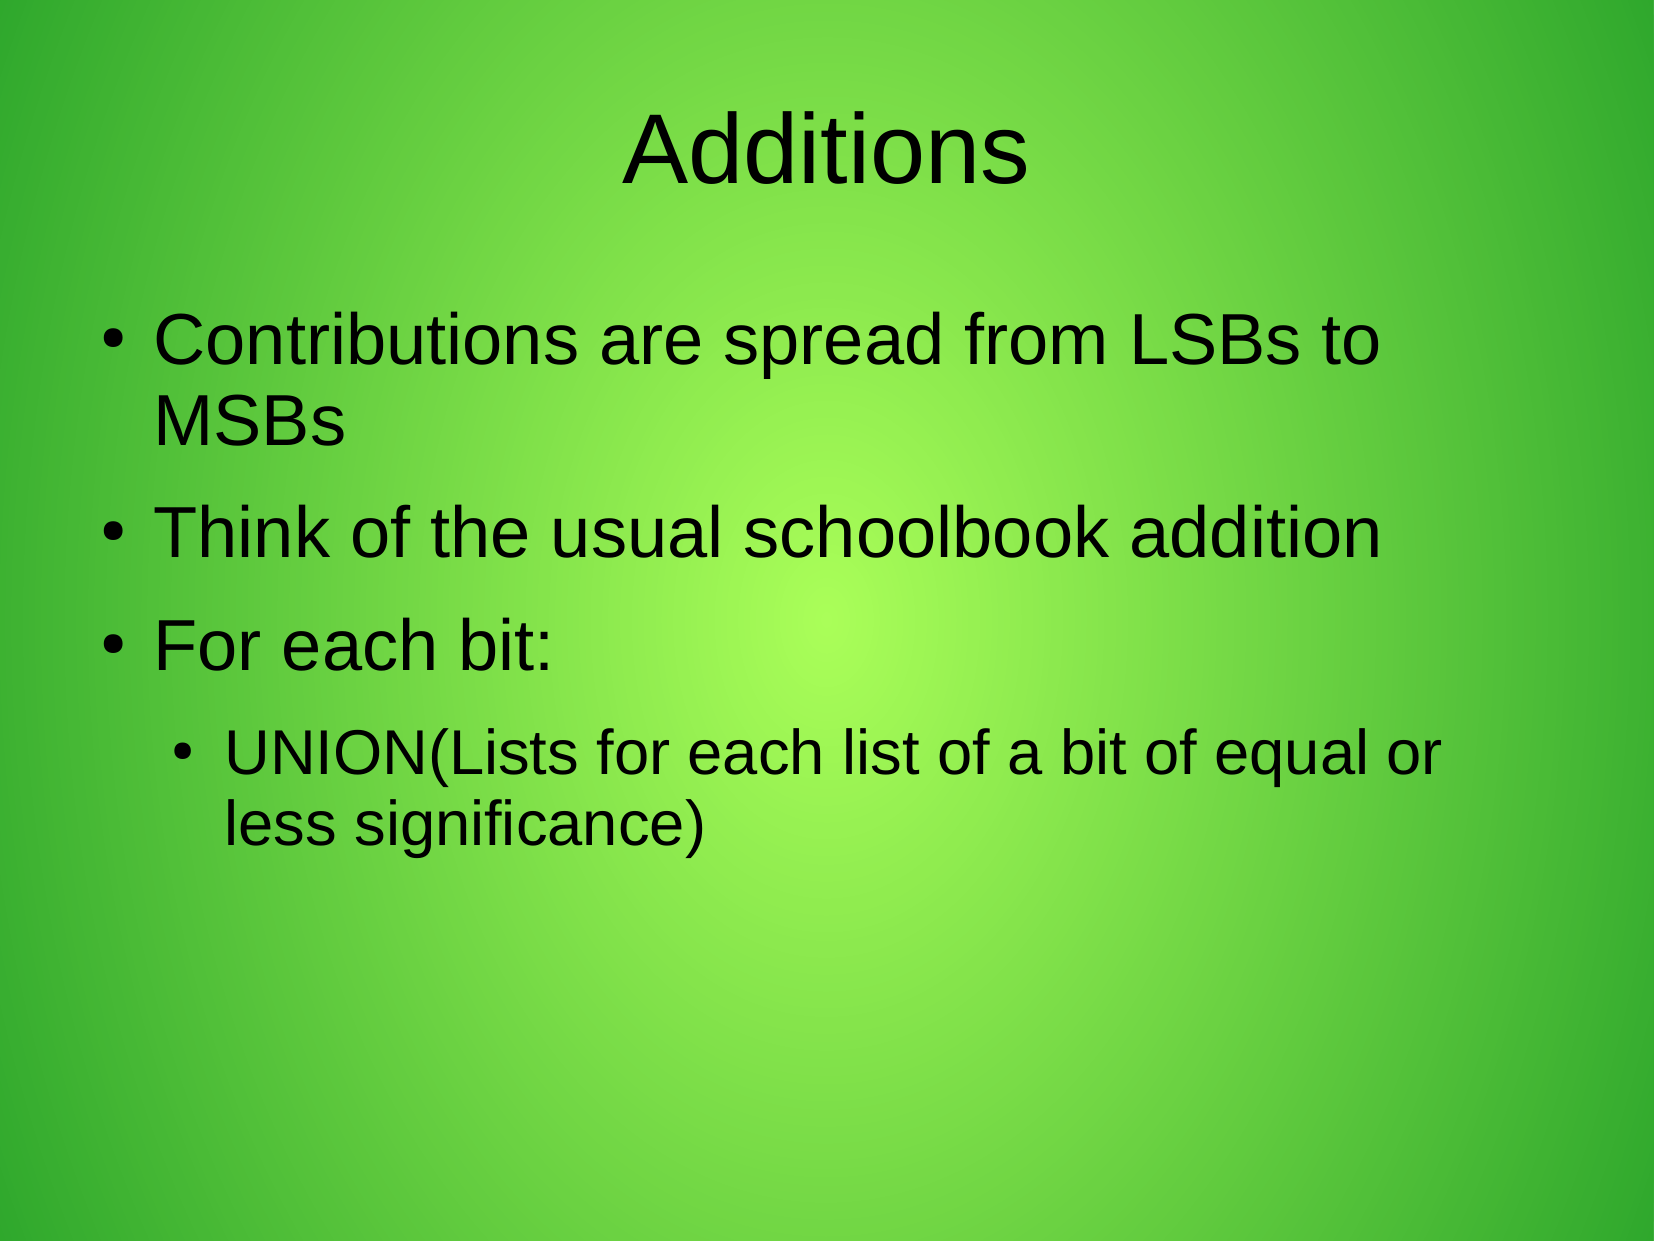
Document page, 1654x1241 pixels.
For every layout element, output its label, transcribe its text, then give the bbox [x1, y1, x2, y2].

title Additions [82, 47, 1571, 252]
list Contributions are spread from LSBs to MSBs Think of the usual schoolbook addition For each bit: UNION(Lists for each list of a bit of equal or less significance) [82, 299, 1571, 1019]
